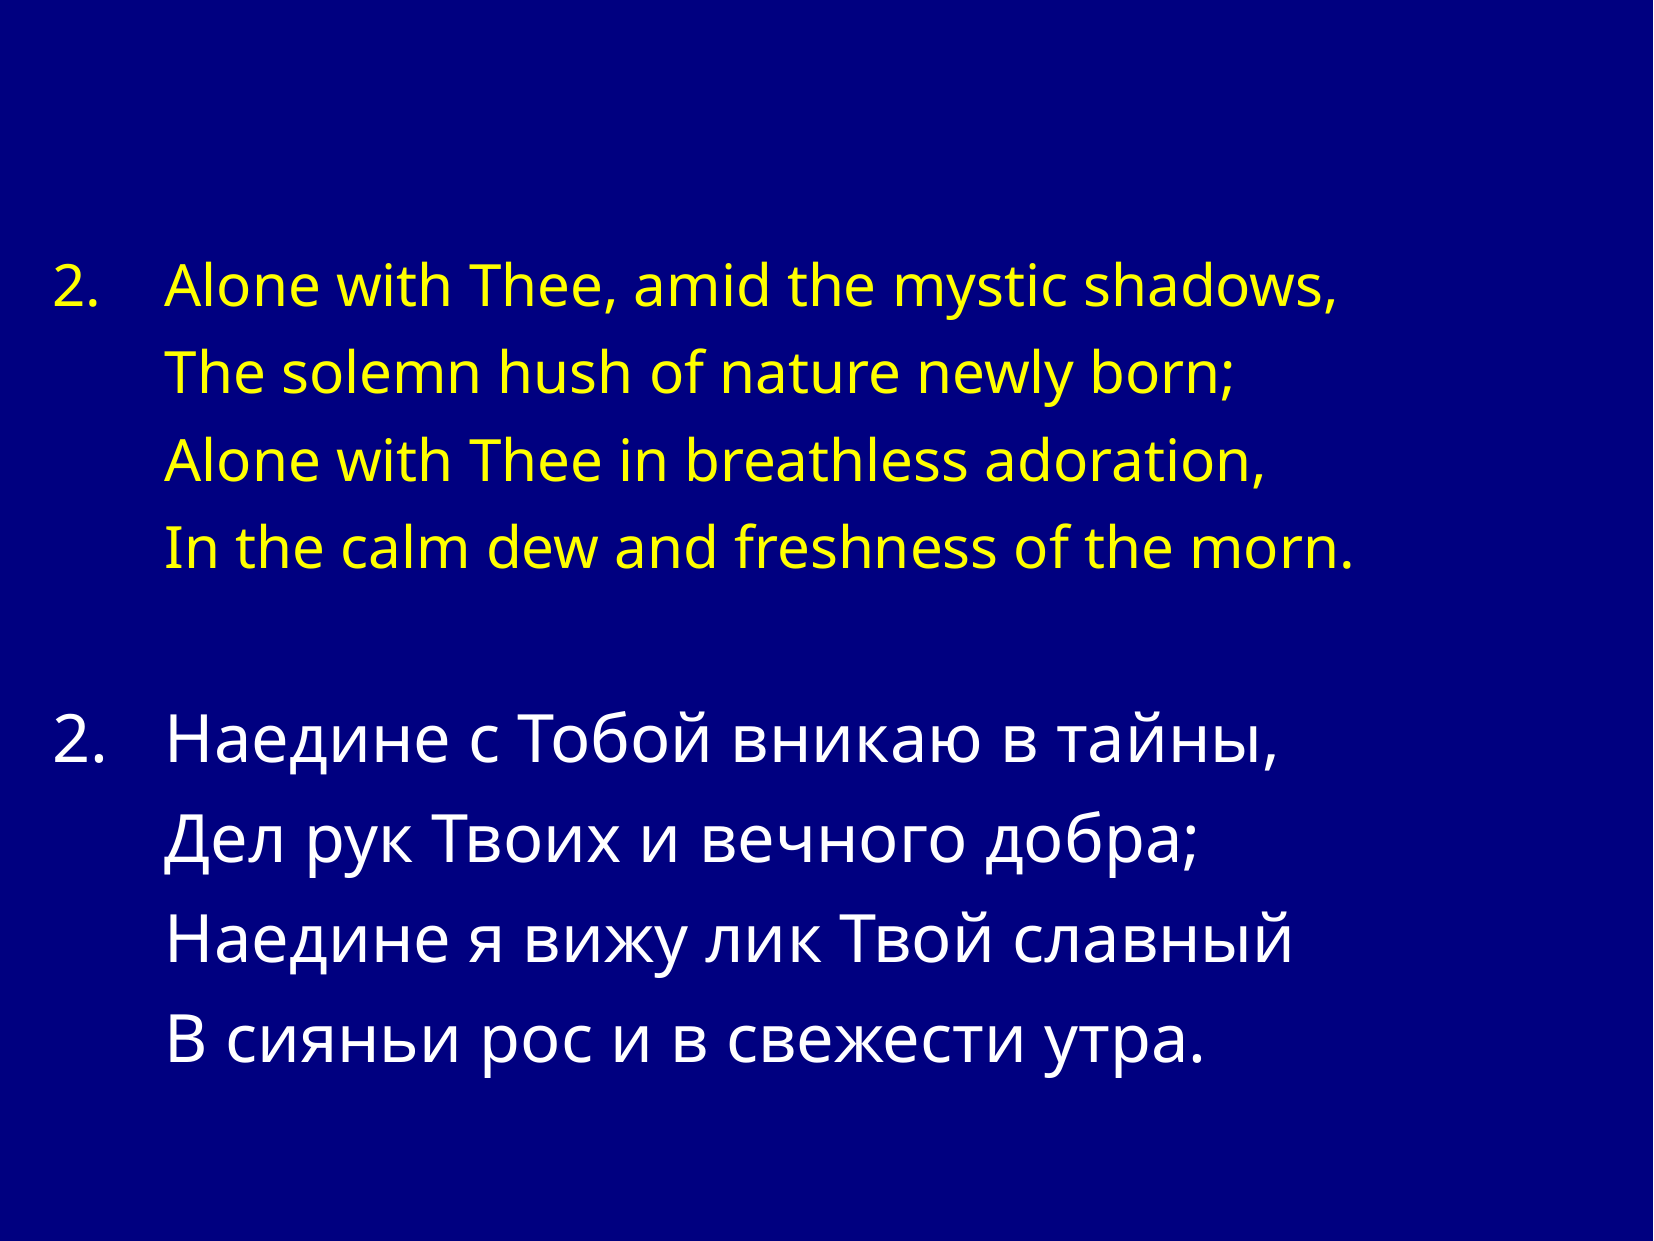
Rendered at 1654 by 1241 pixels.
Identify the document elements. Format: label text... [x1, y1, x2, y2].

text_box 2. Наедине с Тобой вникаю в тайны, Дел рук Твоих и вечного добра; Наедине я вижу лик Твой славный В сияньи рос и в свежести утра. [37, 675, 1651, 1163]
text_box 2. Alone with Thee, amid the mystic shadows, The solemn hush of nature newly born; Alone with Thee in breathless adoration, In the calm dew and freshness of the morn. [37, 150, 1651, 638]
